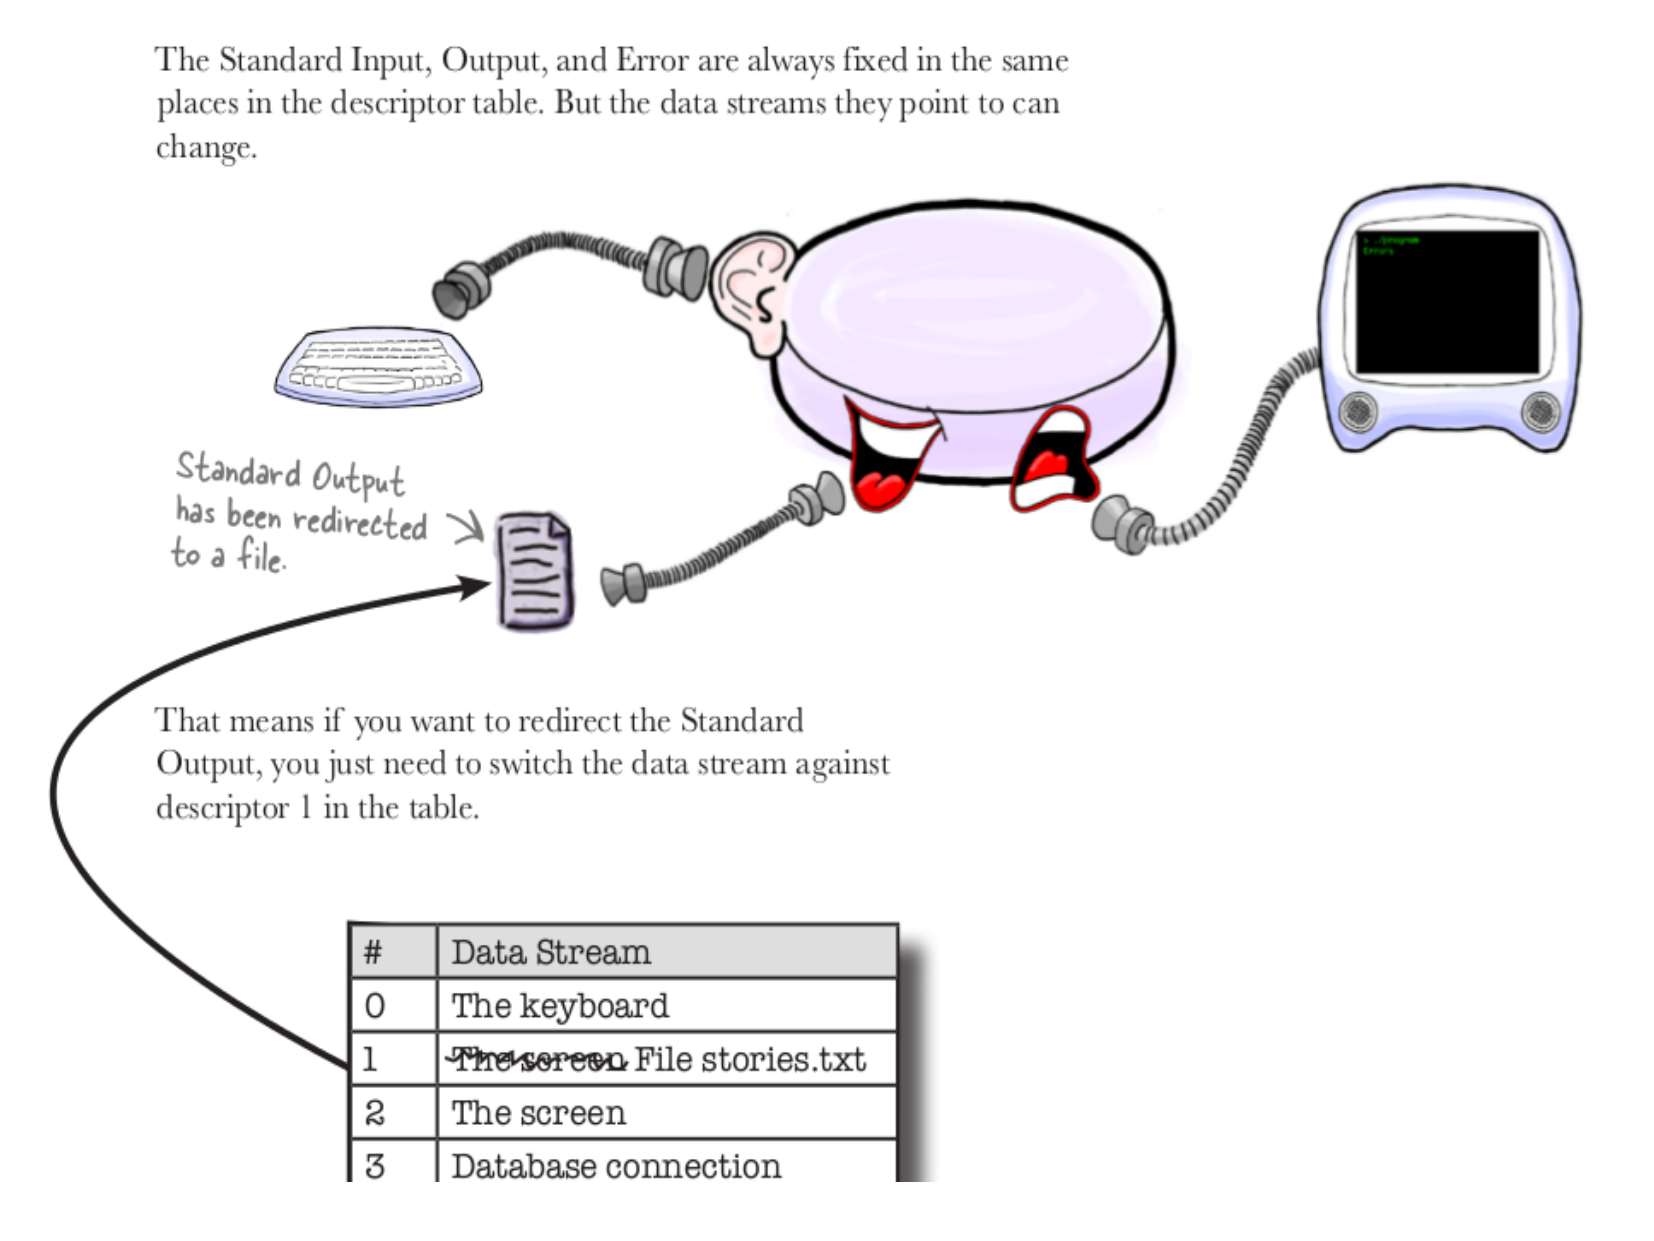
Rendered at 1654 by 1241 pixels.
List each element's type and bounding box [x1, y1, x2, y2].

picture [47, 23, 1619, 1182]
